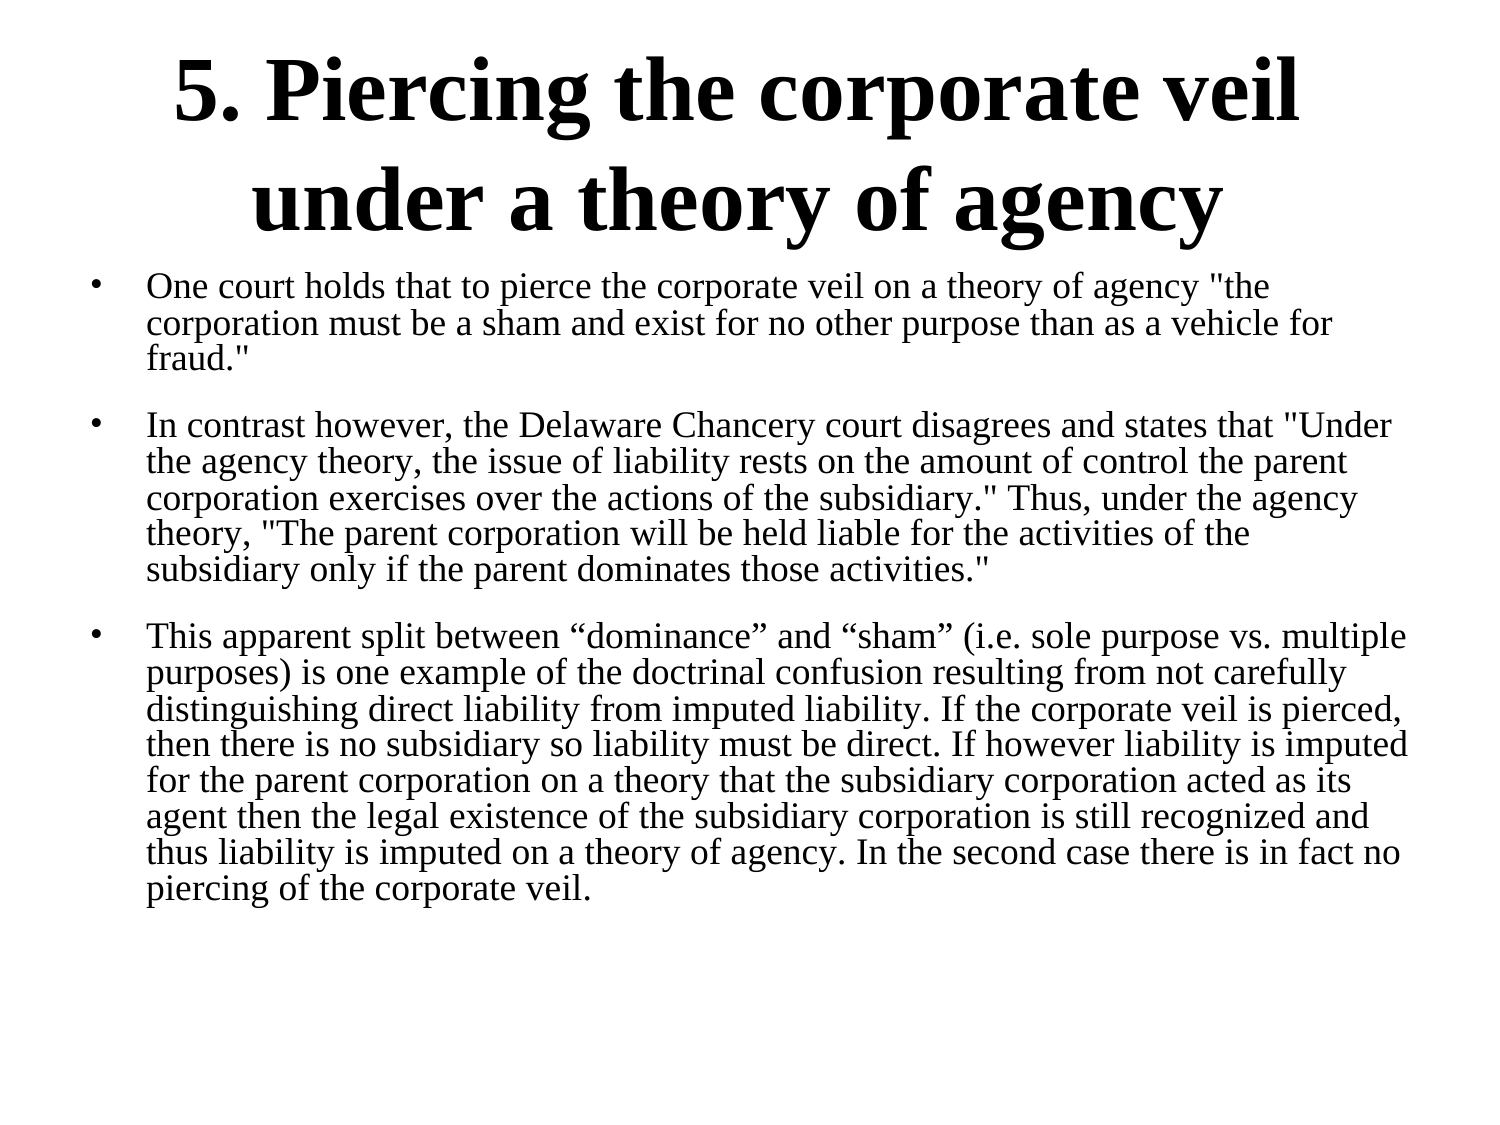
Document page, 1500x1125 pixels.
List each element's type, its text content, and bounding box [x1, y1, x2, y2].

list One court holds that to pierce the corporate veil on a theory of agency "the corporation must be a sham and exist for no other purpose than as a vehicle for fraud." In contrast however, the Delaware Chancery court disagrees and states that "Under the agency theory, the issue of liability rests on the amount of control the parent corporation exercises over the actions of the subsidiary." Thus, under the agency theory, "The parent corporation will be held liable for the activities of the subsidiary only if the parent dominates those activities." This apparent split between “dominance” and “sham” (i.e. sole purpose vs. multiple purposes) is one example of the doctrinal confusion resulting from not carefully distinguishing direct liability from imputed liability. If the corporate veil is pierced, then there is no subsidiary so liability must be direct. If however liability is imputed for the parent corporation on a theory that the subsidiary corporation acted as its agent then the legal existence of the subsidiary corporation is still recognized and thus liability is imputed on a theory of agency. In the second case there is in fact no piercing of the corporate veil. [75, 262, 1426, 1005]
title 5. Piercing the corporate veil under a theory of agency [75, 45, 1426, 233]
